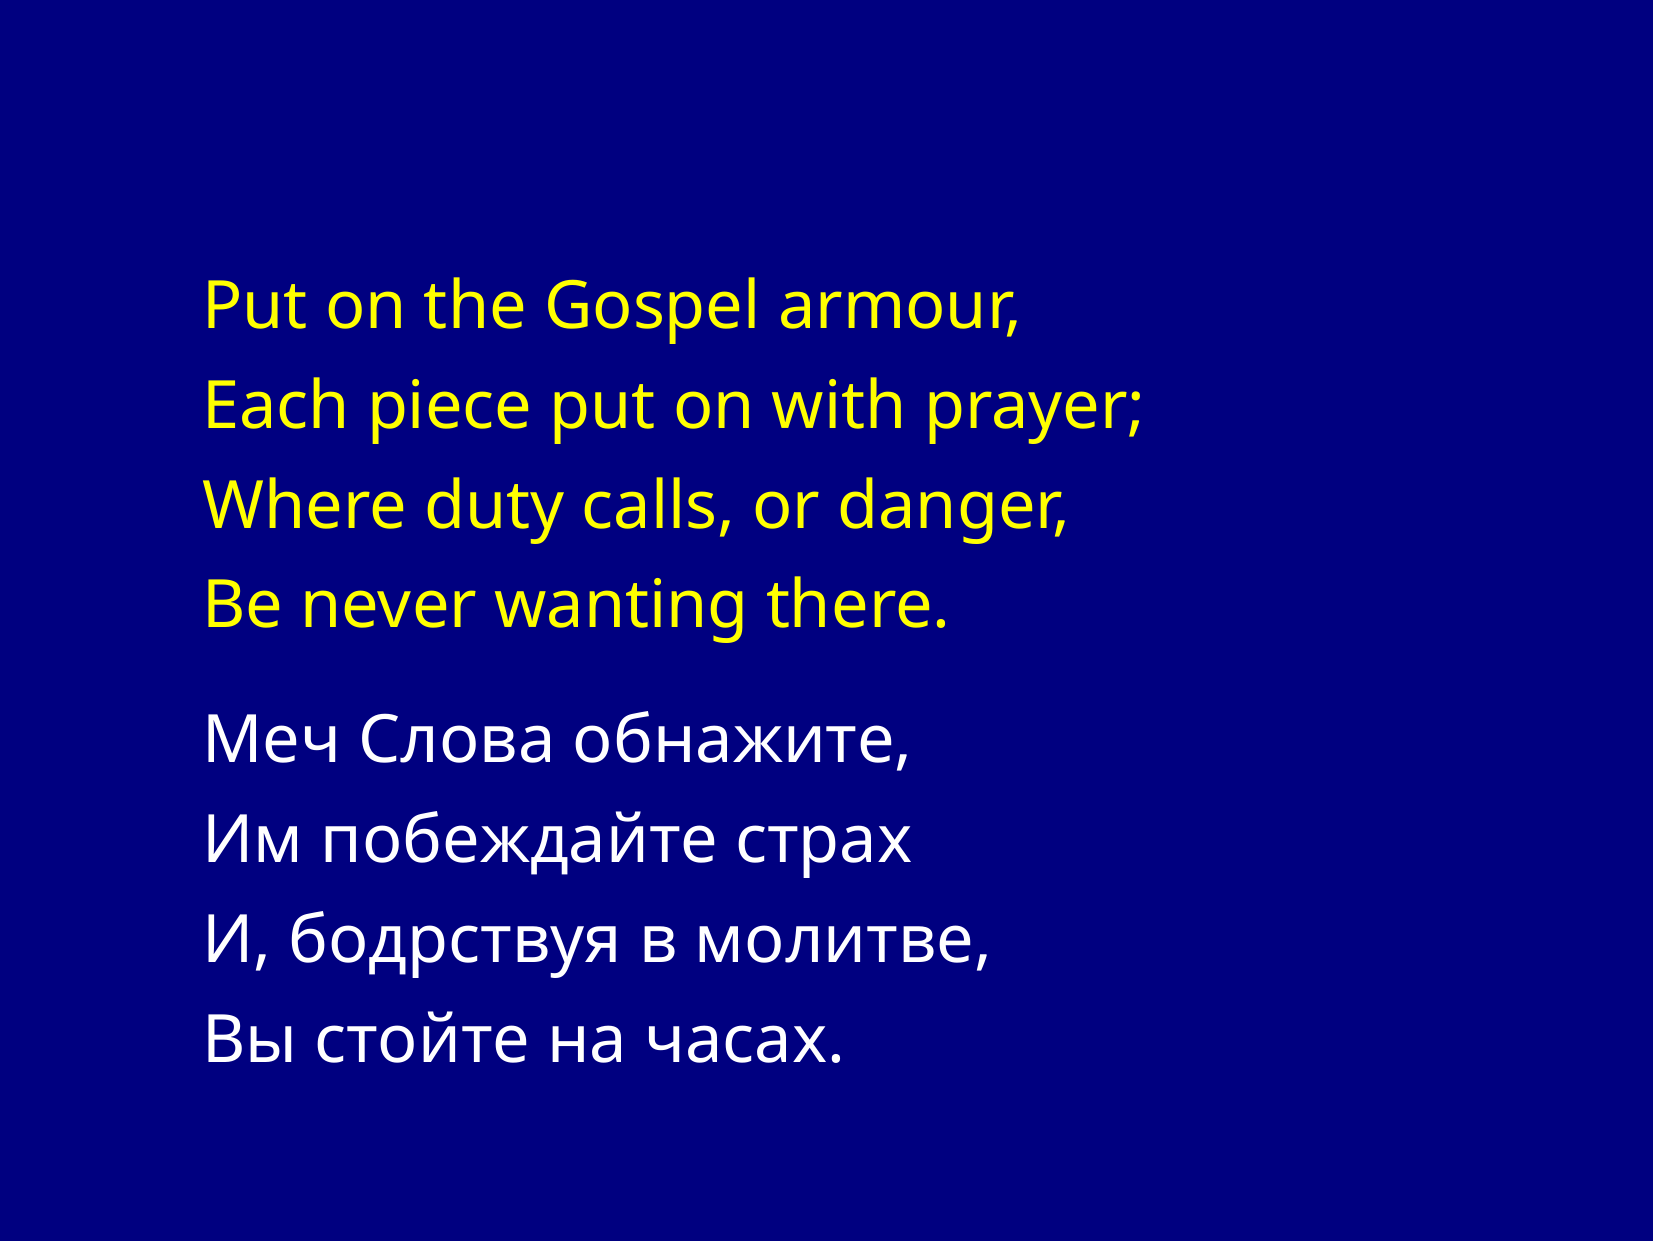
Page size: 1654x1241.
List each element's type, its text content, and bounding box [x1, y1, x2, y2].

text_box Меч Слова обнажите, Им побеждайте страх И, бодрствуя в молитве, Вы стойте на часах. [75, 675, 1576, 1163]
text_box Put on the Gospel armour, Each piece put on with prayer; Where duty calls, or danger, Be never wanting there. [75, 150, 1576, 638]
